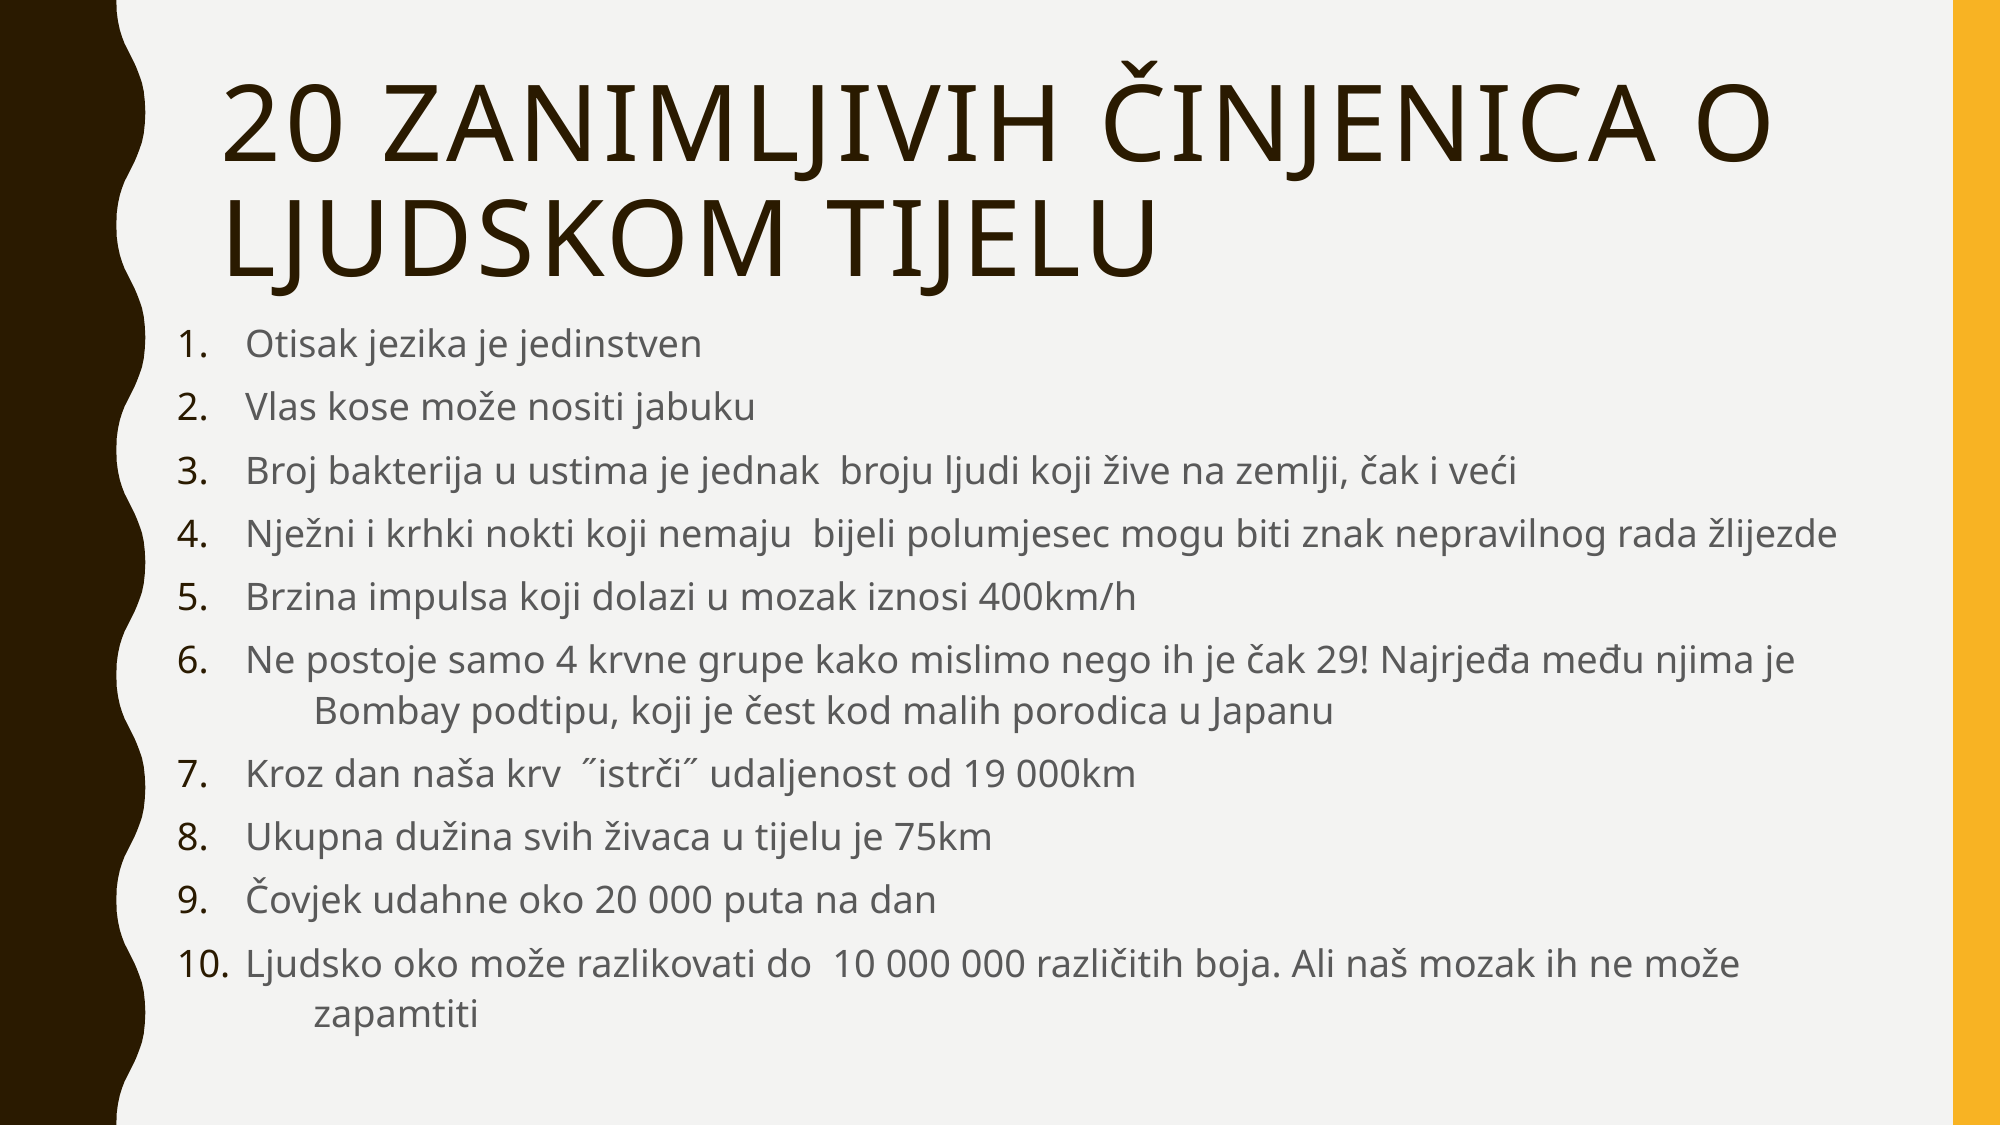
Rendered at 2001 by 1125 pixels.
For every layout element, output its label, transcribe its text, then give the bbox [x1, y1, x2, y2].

list Otisak jezika je jedinstven Vlas kose može nositi jabuku Broj bakterija u ustima je jednak broju ljudi koji žive na zemlji, čak i veći Nježni i krhki nokti koji nemaju bijeli polumjesec mogu biti znak nepravilnog rada žlijezde Brzina impulsa koji dolazi u mozak iznosi 400km/h Ne postoje samo 4 krvne grupe kako mislimo nego ih je čak 29! Najrjeđa među njima je Bombay podtipu, koji je čest kod malih porodica u Japanu Kroz dan naša krv ˝istrči˝ udaljenost od 19 000km Ukupna dužina svih živaca u tijelu je 75km Čovjek udahne oko 20 000 puta na dan Ljudsko oko može razlikovati do 10 000 000 različitih boja. Ali naš mozak ih ne može zapamtiti [161, 307, 1876, 1100]
title 20 zanimljivih činjenica o ljudskom tijelu [205, 62, 1876, 307]
